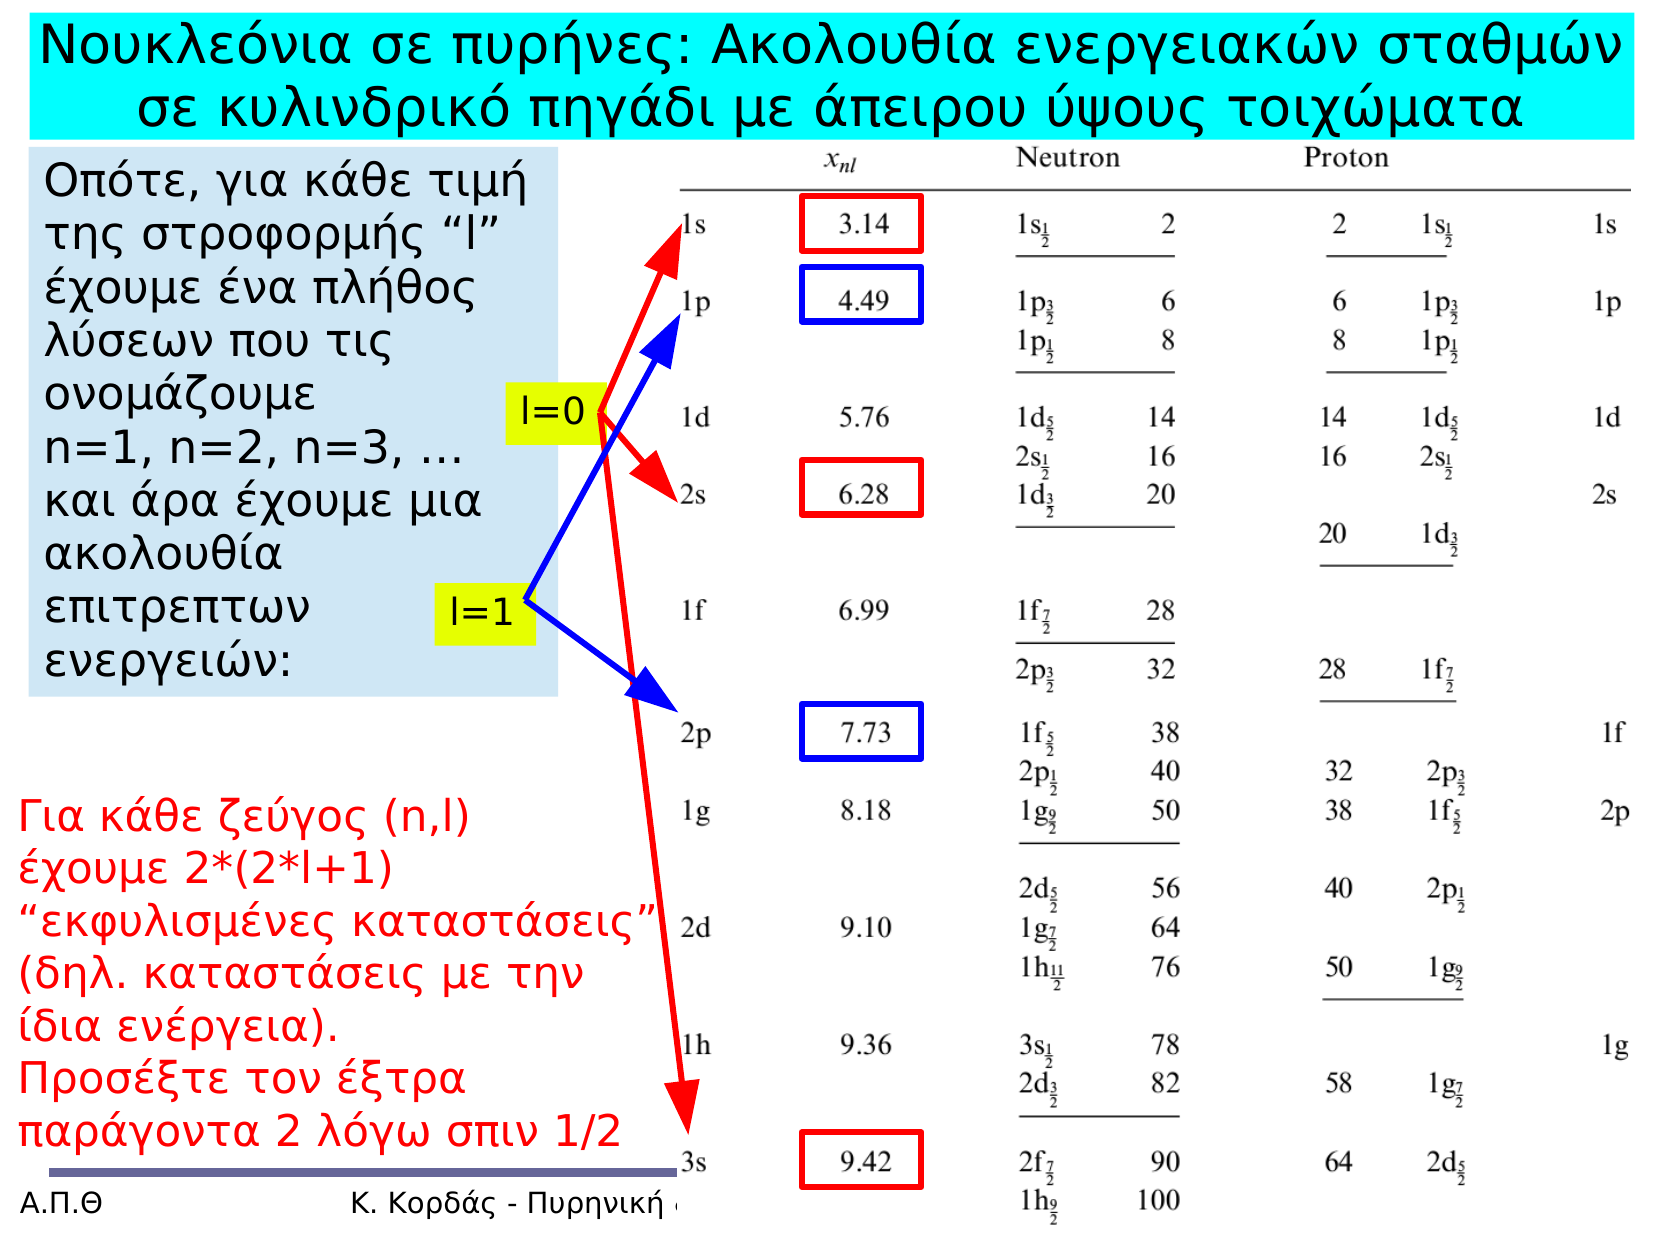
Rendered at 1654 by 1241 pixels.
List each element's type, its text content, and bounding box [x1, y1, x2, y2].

text_box l=1 [530, 587, 537, 604]
picture [805, 1135, 918, 1184]
text_box Για κάθε ζεύγος (n,l) έχουμε 2*(2*l+1) “εκφυλισμένες καταστάσεις” (δηλ. καταστάσεις με την ίδια ενέργεια). Προσέξτε τον έξτρα παράγοντα 2 λόγω σπιν 1/2 [0, 780, 820, 1164]
text_box l=1 [434, 583, 537, 646]
text_box l=0 [505, 382, 607, 445]
picture [673, 140, 1635, 1227]
title Νουκλεόνια σε πυρήνες: Ακολουθία ενεργειακών σταθμών σε κυλινδρικό πηγάδι με άπειρου ύψους τοιχώματα [29, 12, 1635, 140]
text_box Οπότε, για κάθε τιμή της στροφορμής “l” έχουμε ένα πλήθος λύσεων που τις ονομάζουμε n=1, n=2, n=3, … και άρα έχουμε μια ακολουθία επιτρεπτων ενεργειών: [28, 146, 559, 697]
